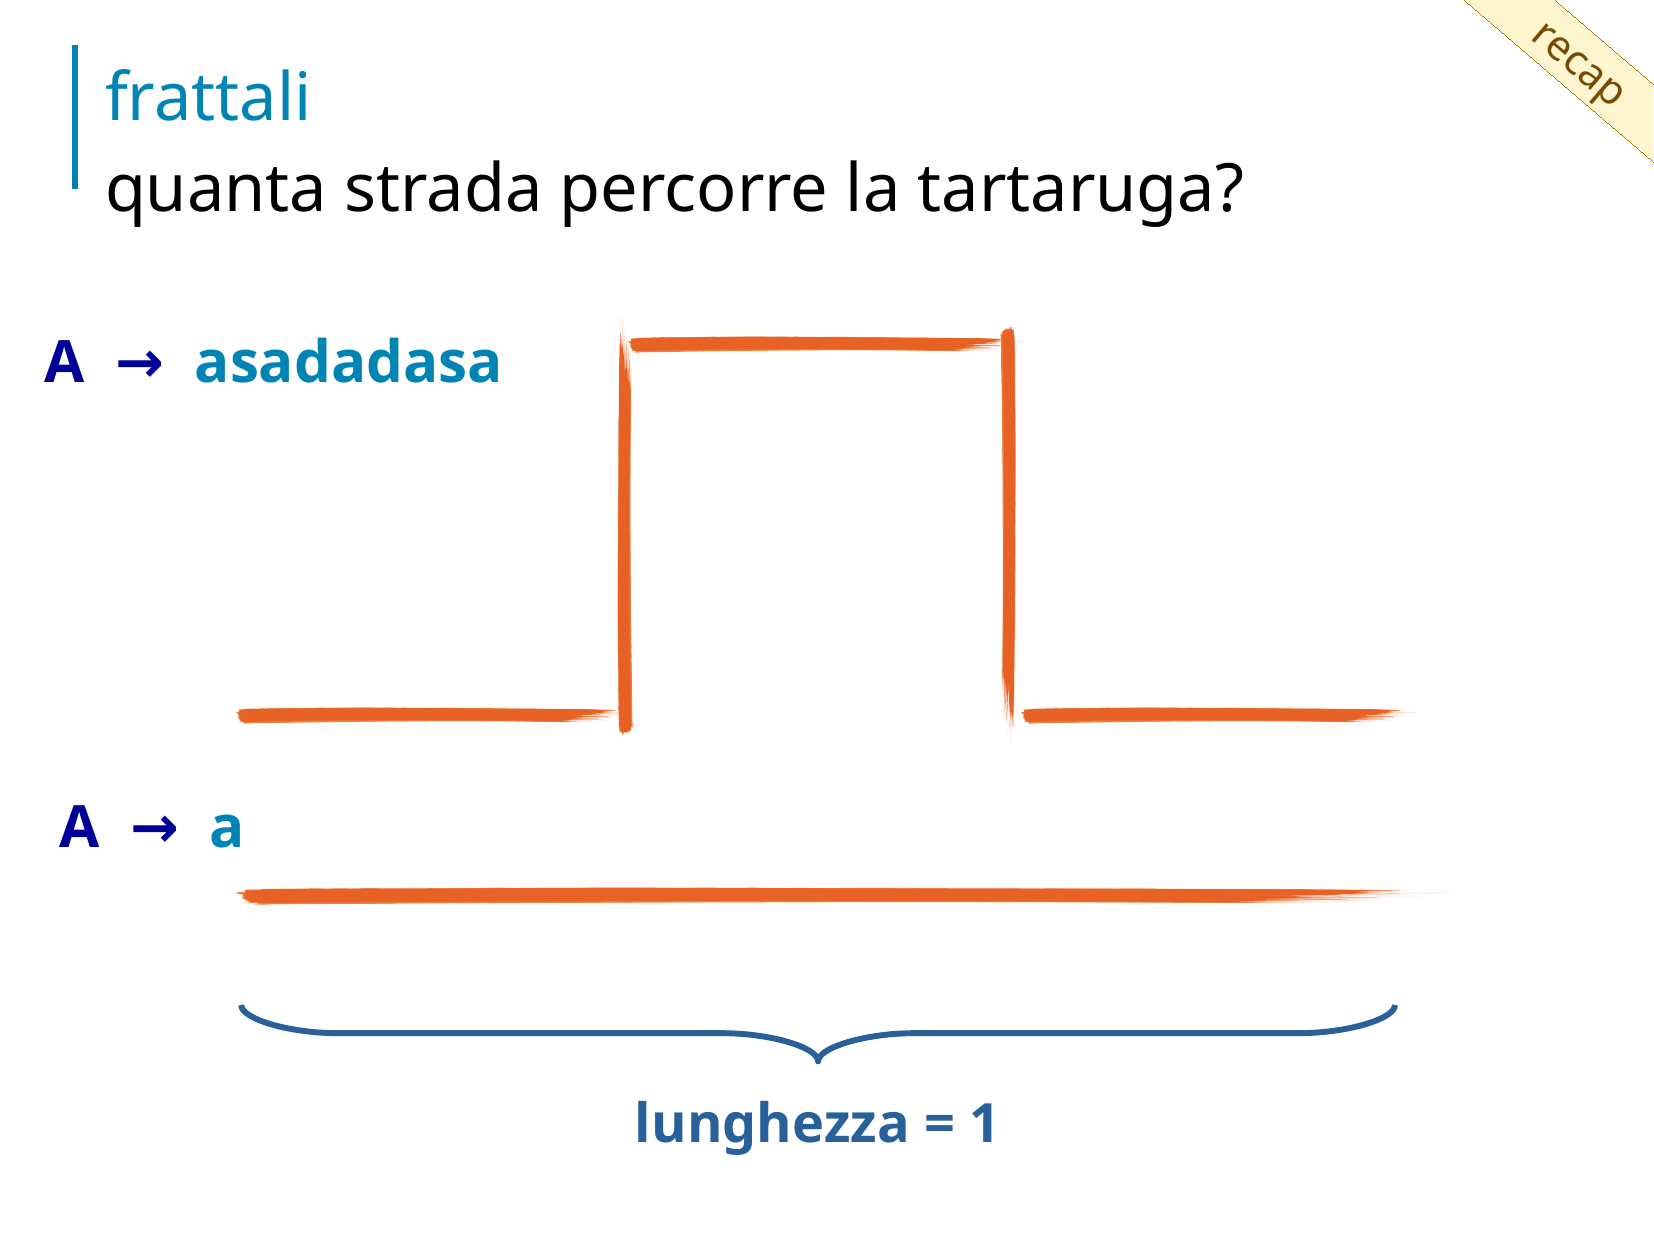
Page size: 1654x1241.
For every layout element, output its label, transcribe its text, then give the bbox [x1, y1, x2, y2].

text_box lunghezza = 1 [628, 1081, 1007, 1161]
text_box A → a [45, 780, 270, 871]
title frattali quanta strada percorre la tartaruga? [105, 49, 1571, 200]
text_box A → asadadasa [30, 315, 525, 406]
picture [1021, 707, 1418, 724]
picture [236, 887, 1454, 905]
text_box recap [1464, 0, 1654, 163]
picture [236, 314, 1025, 746]
